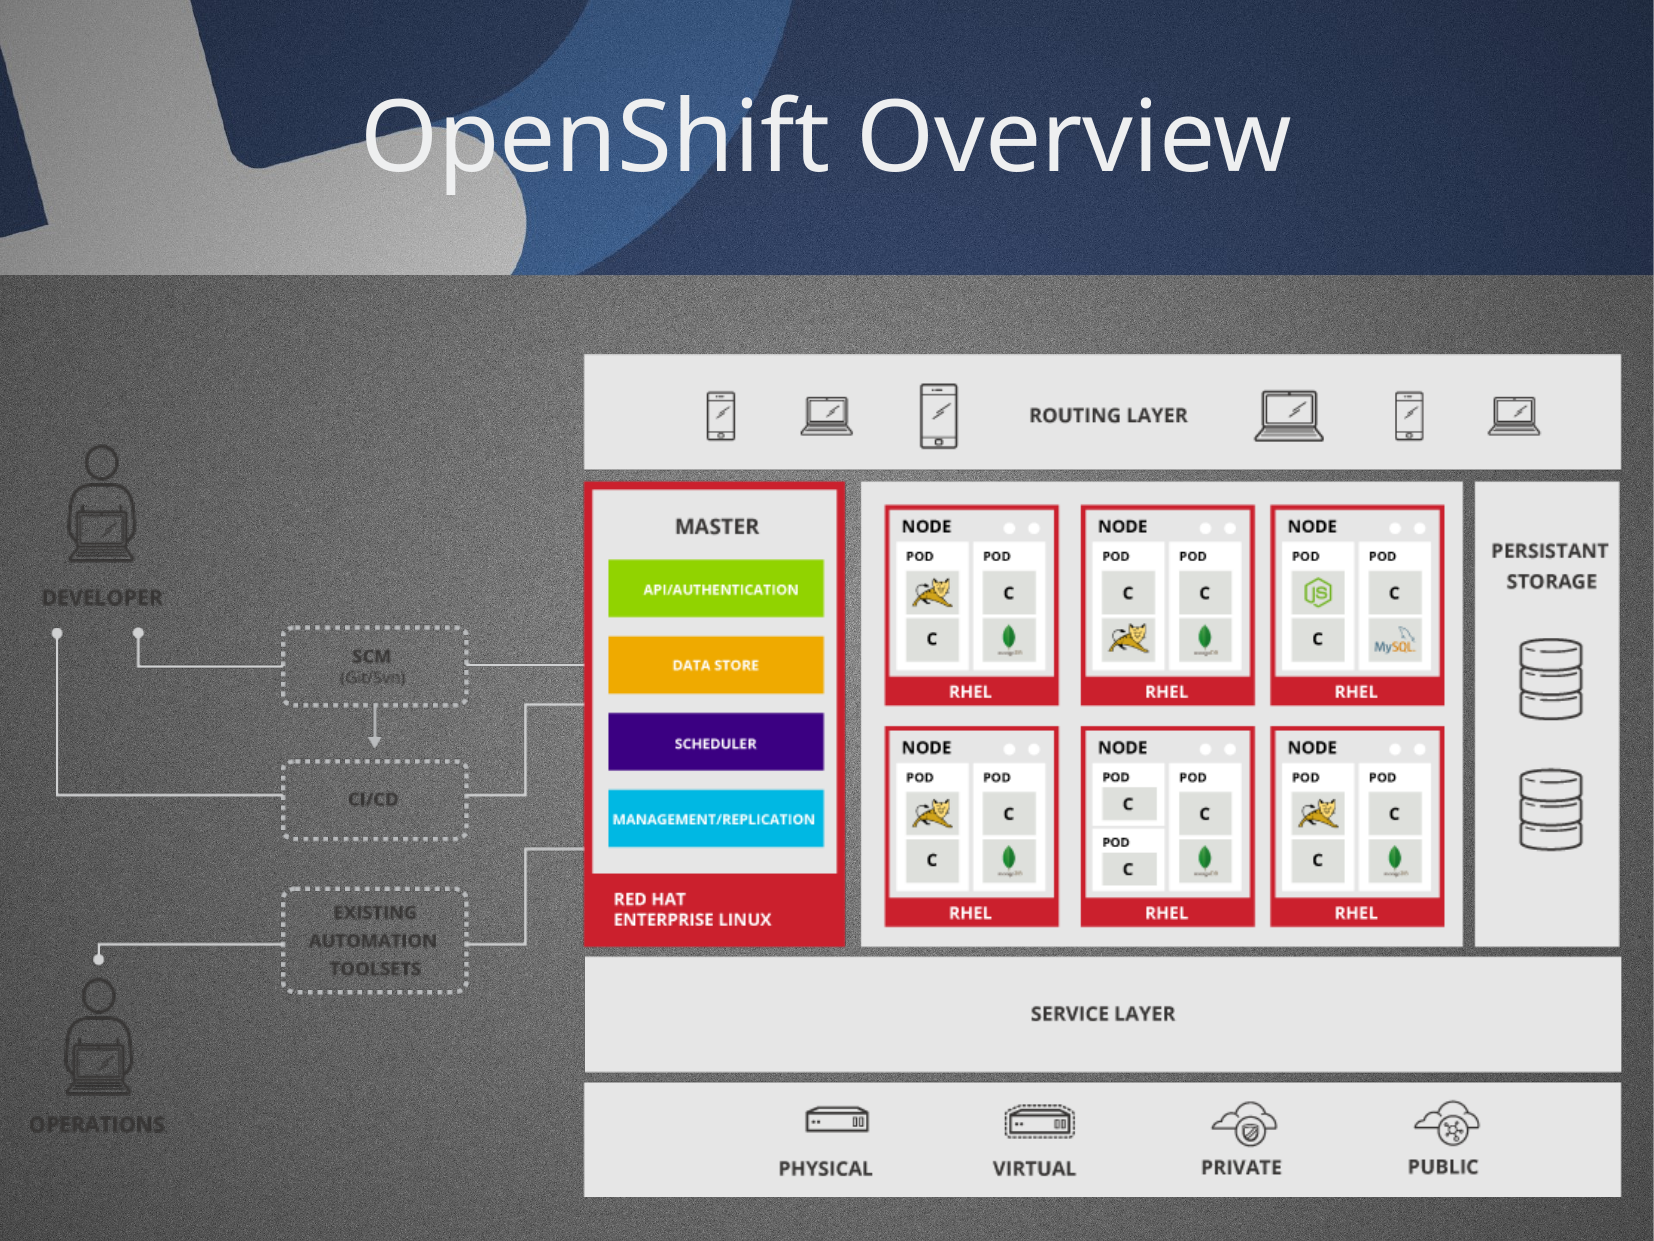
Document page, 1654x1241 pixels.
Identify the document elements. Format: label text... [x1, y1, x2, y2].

title OpenShift Overview [88, 29, 1565, 237]
picture [0, 0, 1654, 1241]
